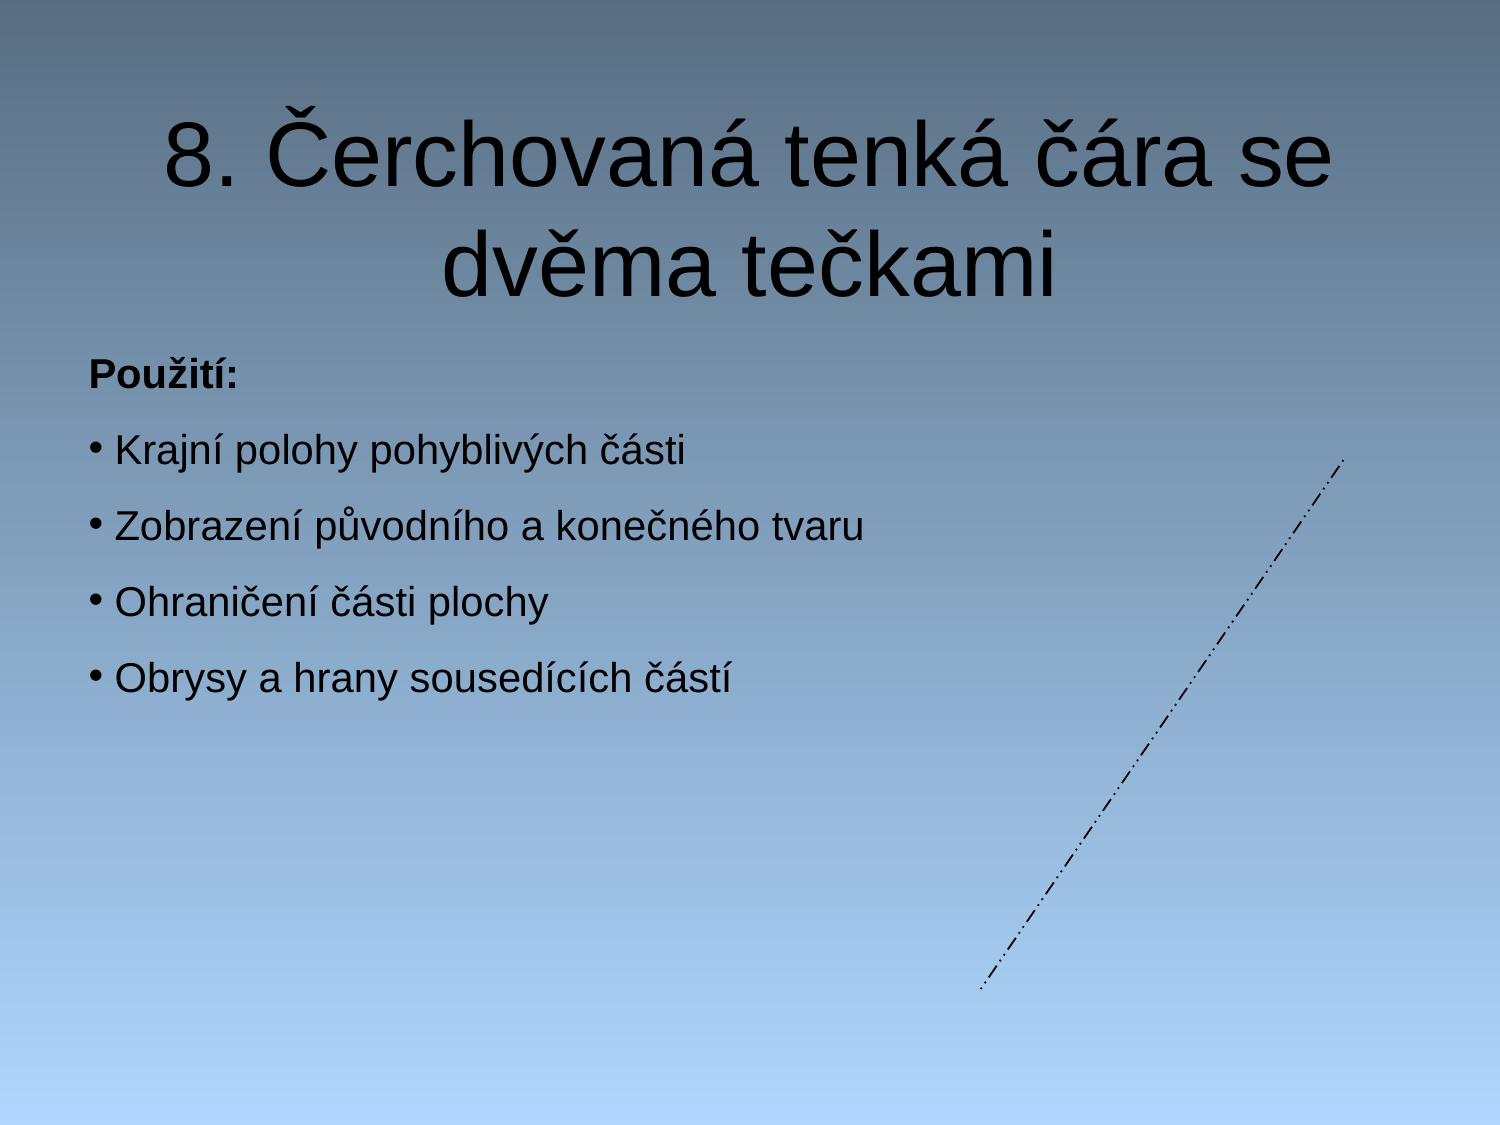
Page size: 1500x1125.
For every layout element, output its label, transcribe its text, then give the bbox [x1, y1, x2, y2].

text_box Použití: Krajní polohy pohyblivých části Zobrazení původního a konečného tvaru Ohraničení části plochy Obrysy a hrany sousedících částí [73, 338, 1453, 709]
title 8. Čerchovaná tenká čára se dvěma tečkami [75, 45, 1426, 338]
